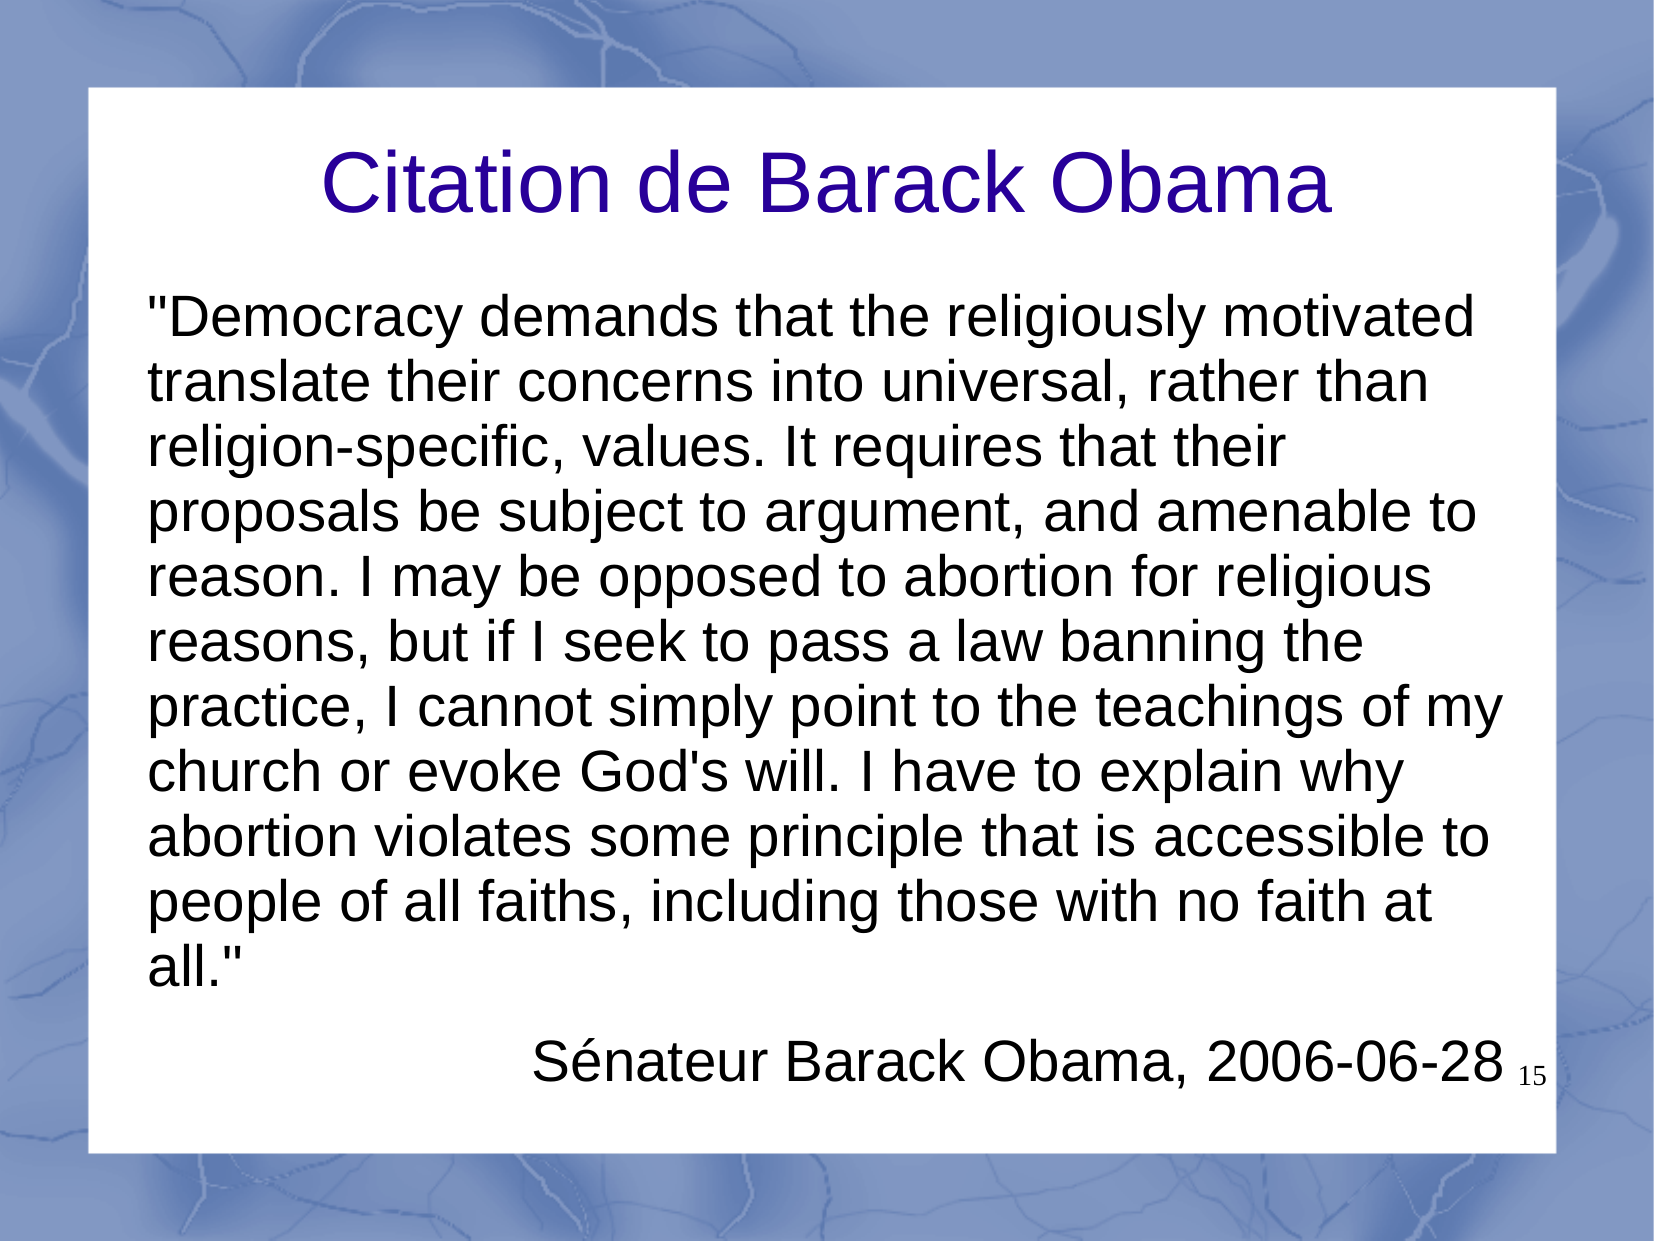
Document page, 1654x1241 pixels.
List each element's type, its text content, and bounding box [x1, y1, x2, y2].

picture [0, 0, 1654, 1241]
title Citation de Barack Obama [118, 118, 1536, 249]
list "Democracy demands that the religiously motivated translate their concerns into universal, rather than religion-specific, values. It requires that their proposals be subject to argument, and amenable to reason. I may be opposed to abortion for religious reasons, but if I seek to pass a law banning the practice, I cannot simply point to the teachings of my church or evoke God's will. I have to explain why abortion violates some principle that is accessible to people of all faiths, including those with no faith at all." Sénateur Barack Obama, 2006-06-28 [147, 283, 1506, 1241]
